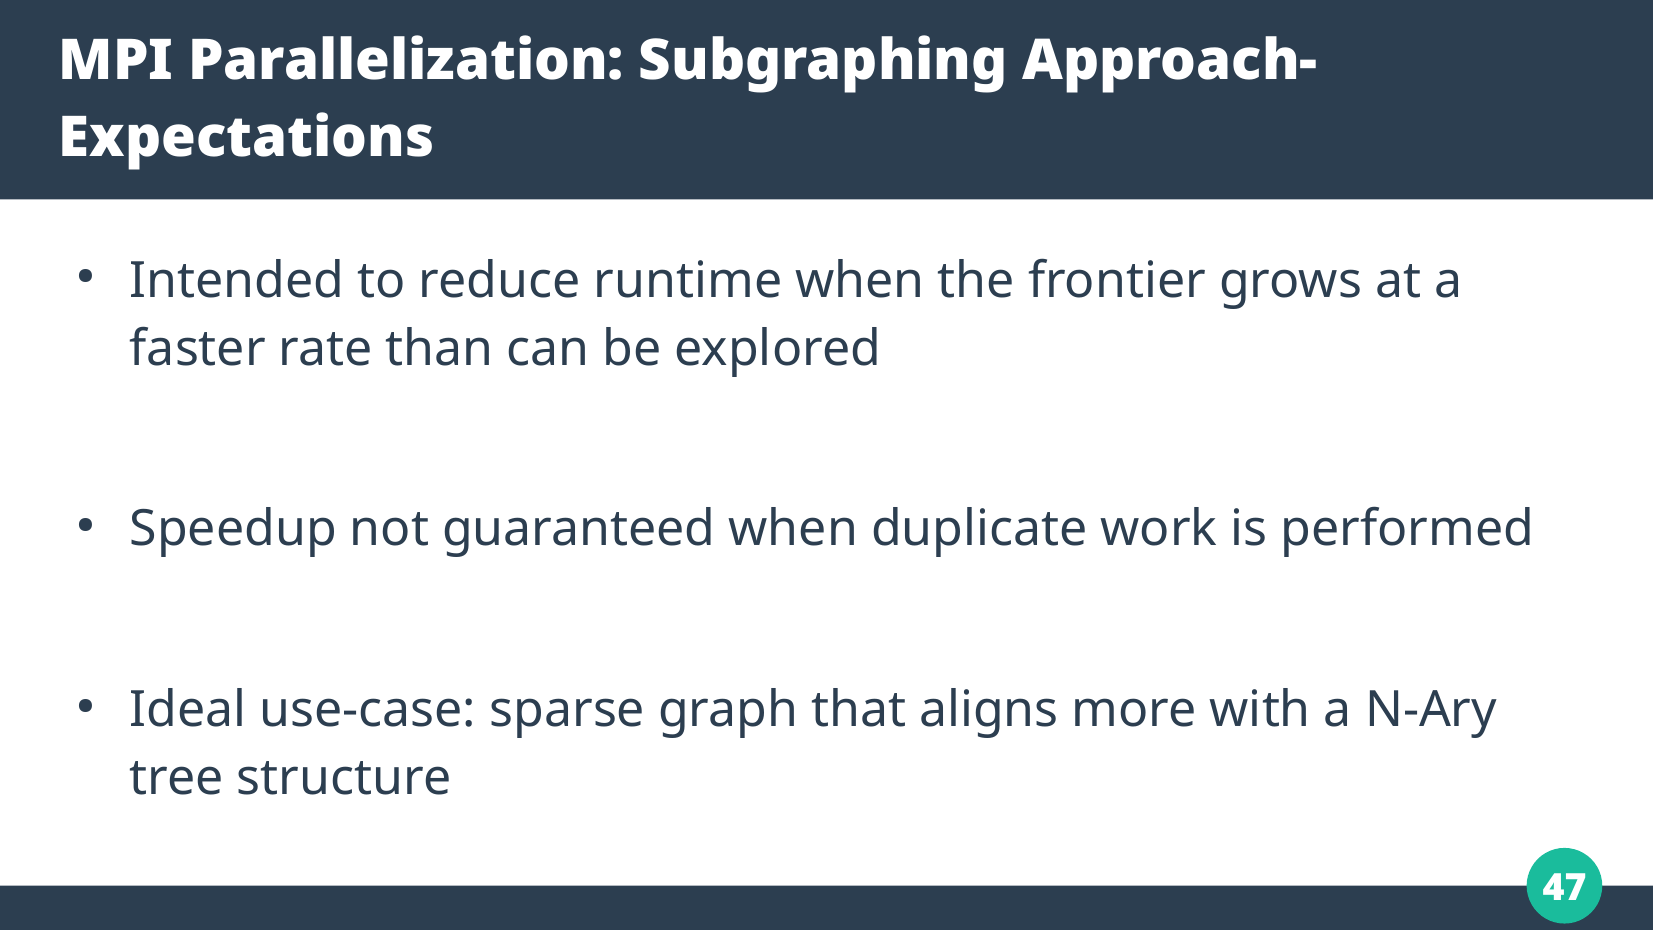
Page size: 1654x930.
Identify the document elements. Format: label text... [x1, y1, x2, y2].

list Intended to reduce runtime when the frontier grows at a faster rate than can be explored Speedup not guaranteed when duplicate work is performed Ideal use-case: sparse graph that aligns more with a N-Ary tree structure [58, 243, 1594, 864]
title MPI Parallelization: Subgraphing Approach- Expectations [58, 36, 1613, 155]
